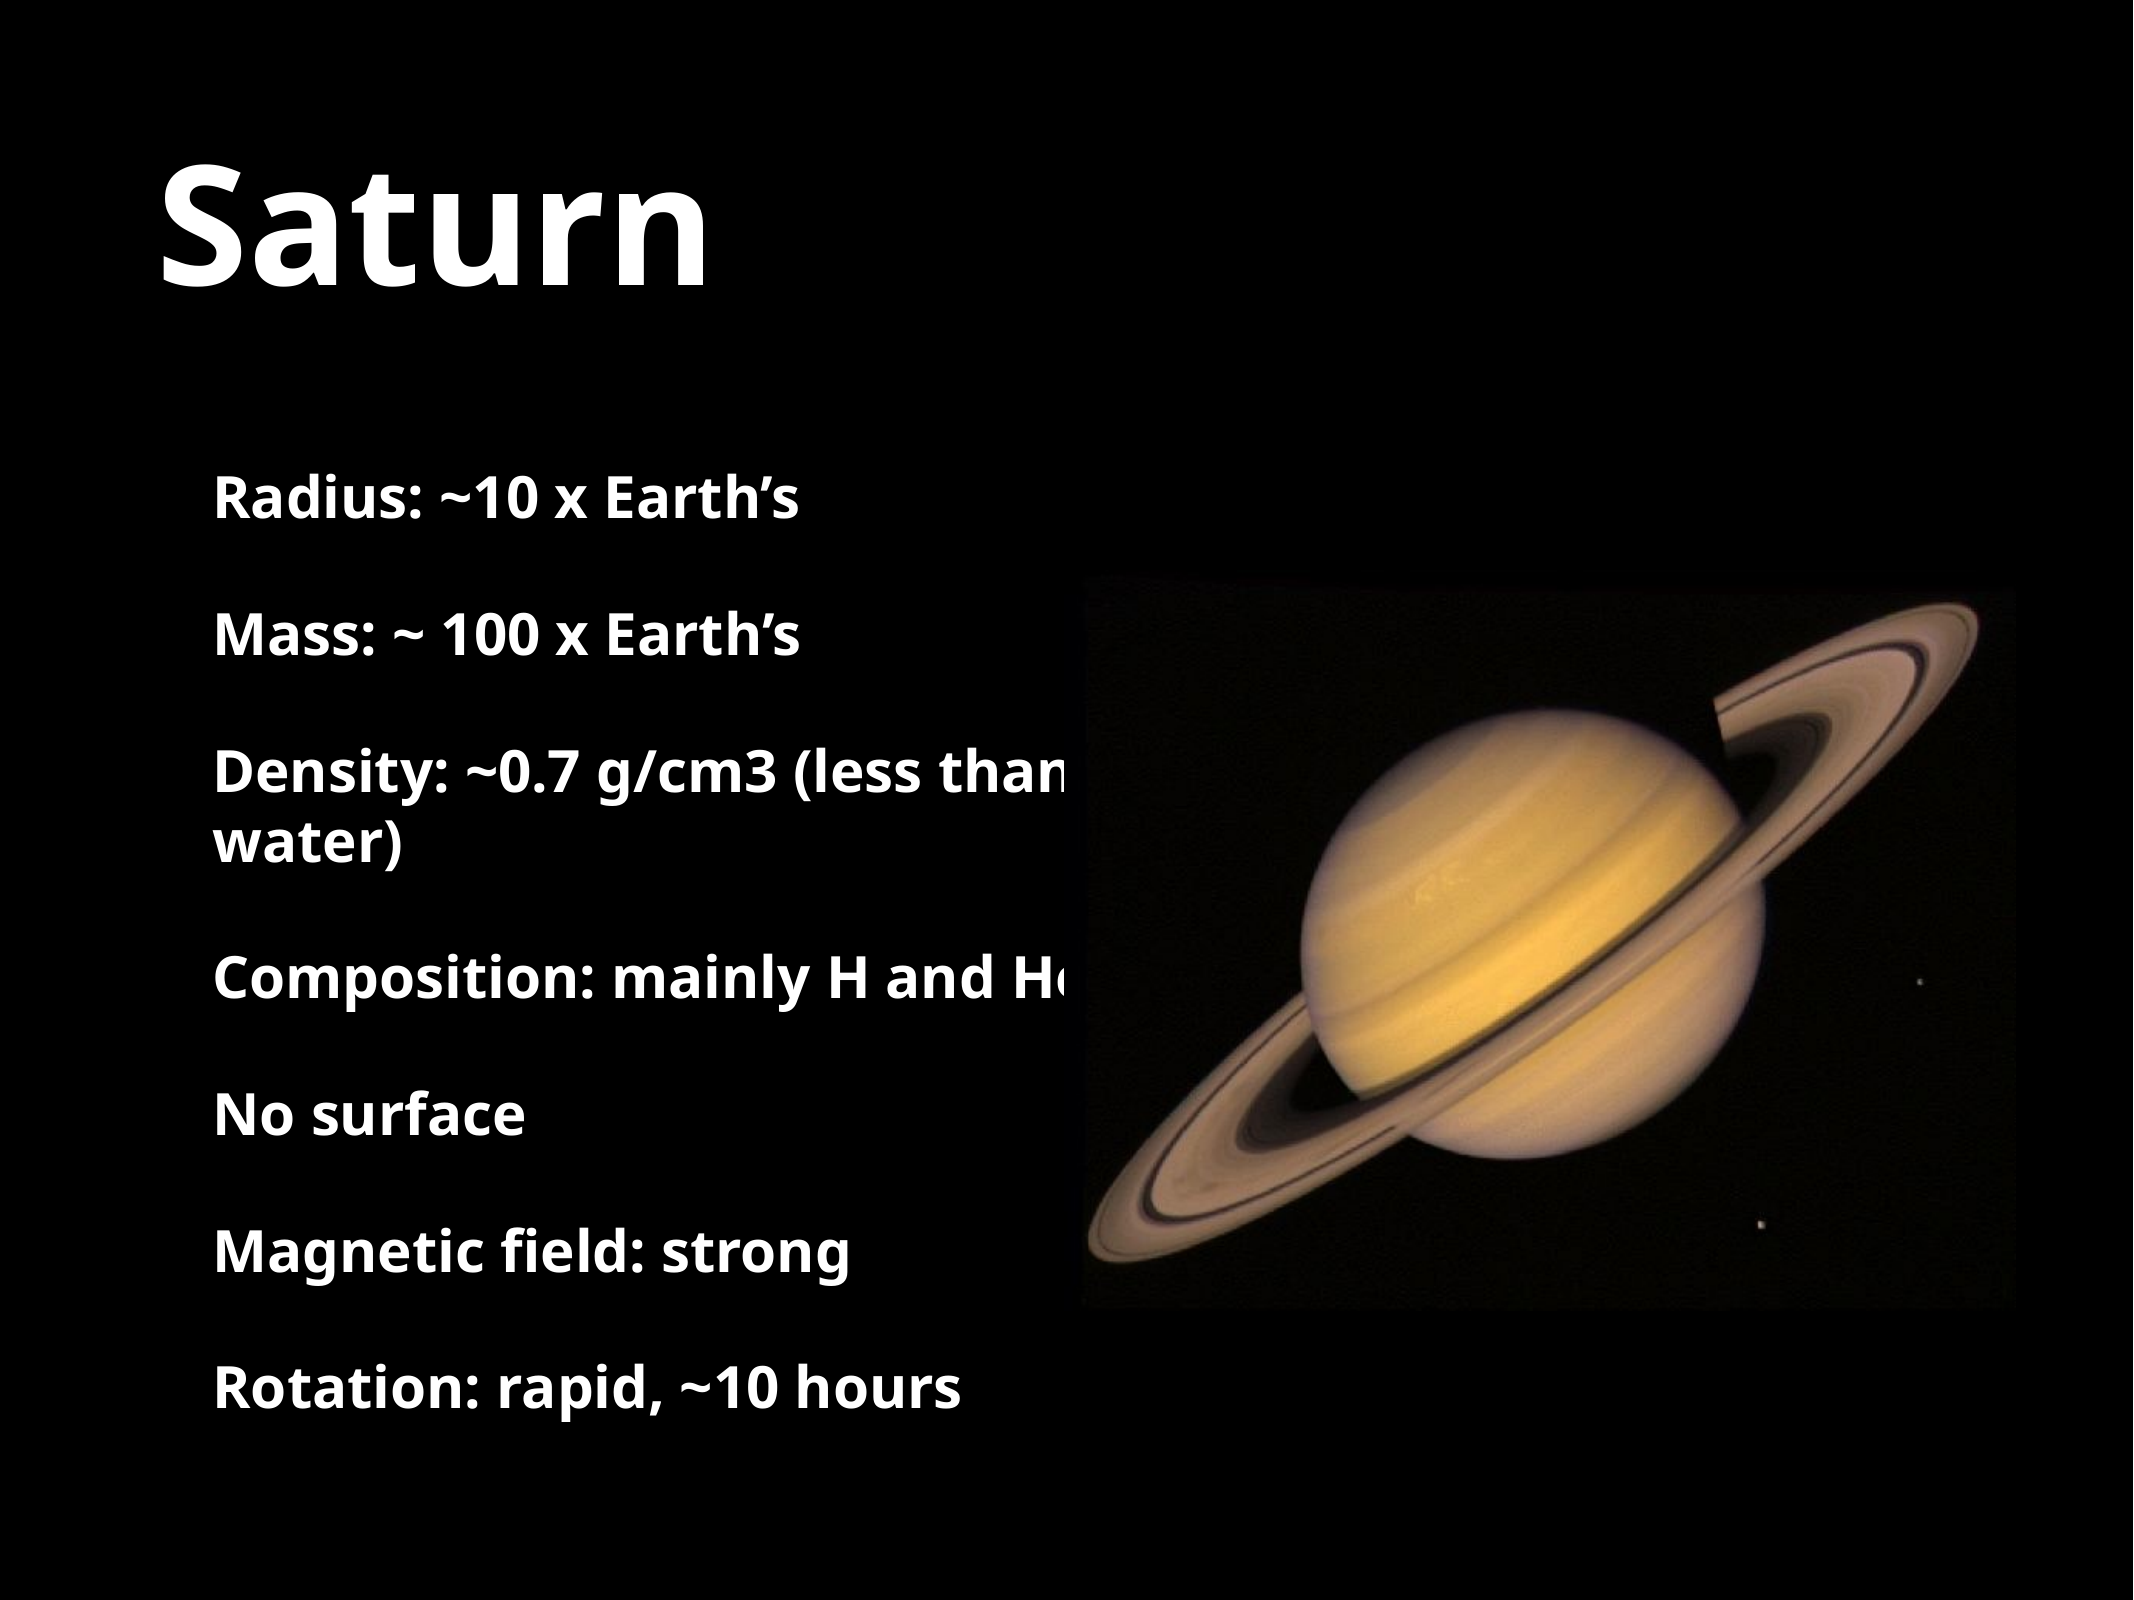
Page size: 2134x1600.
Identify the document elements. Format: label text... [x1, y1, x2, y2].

picture [1064, 570, 2016, 1311]
list Radius: ~10 x Earth’s Mass: ~ 100 x Earth’s Density: ~0.7 g/cm3 (less than water) Composition: mainly H and He No surface Magnetic field: strong Rotation: rapid, ~10 hours [156, 425, 1201, 1457]
title Saturn [156, 41, 1978, 396]
